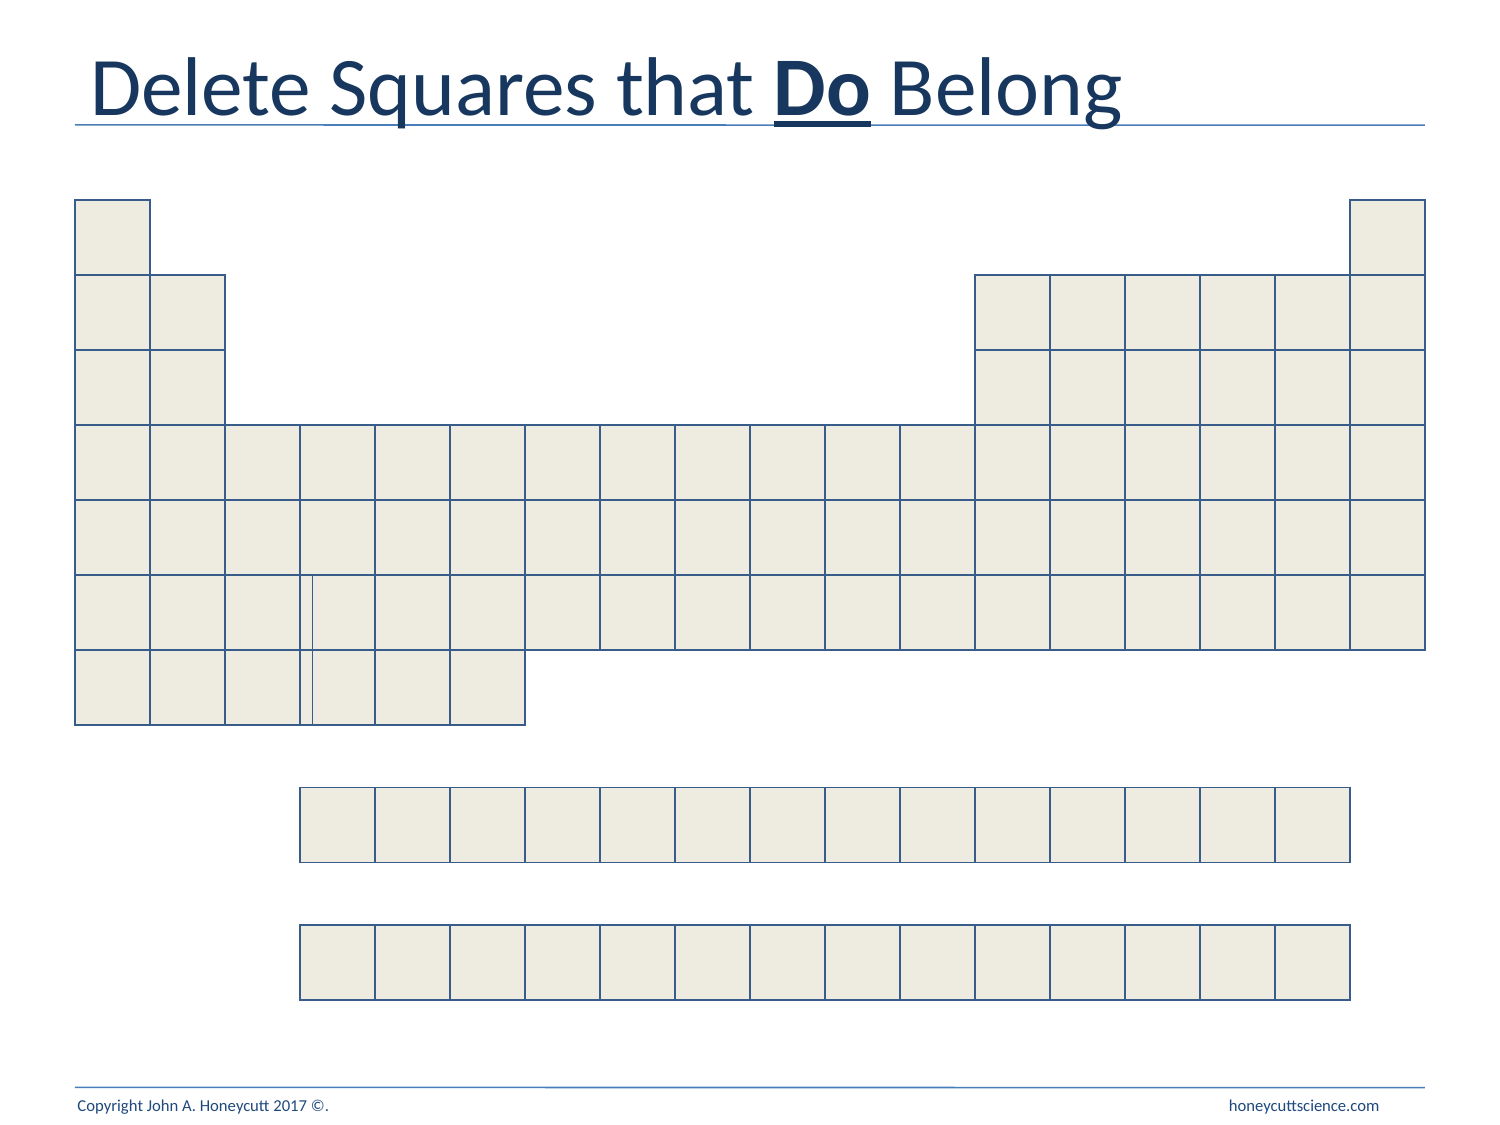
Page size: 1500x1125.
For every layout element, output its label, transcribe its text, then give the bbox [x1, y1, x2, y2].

text_box [299, 787, 1350, 863]
text_box [299, 924, 1350, 1000]
text_box [74, 199, 1425, 725]
title Delete Squares that Do Belong [75, 45, 1425, 121]
